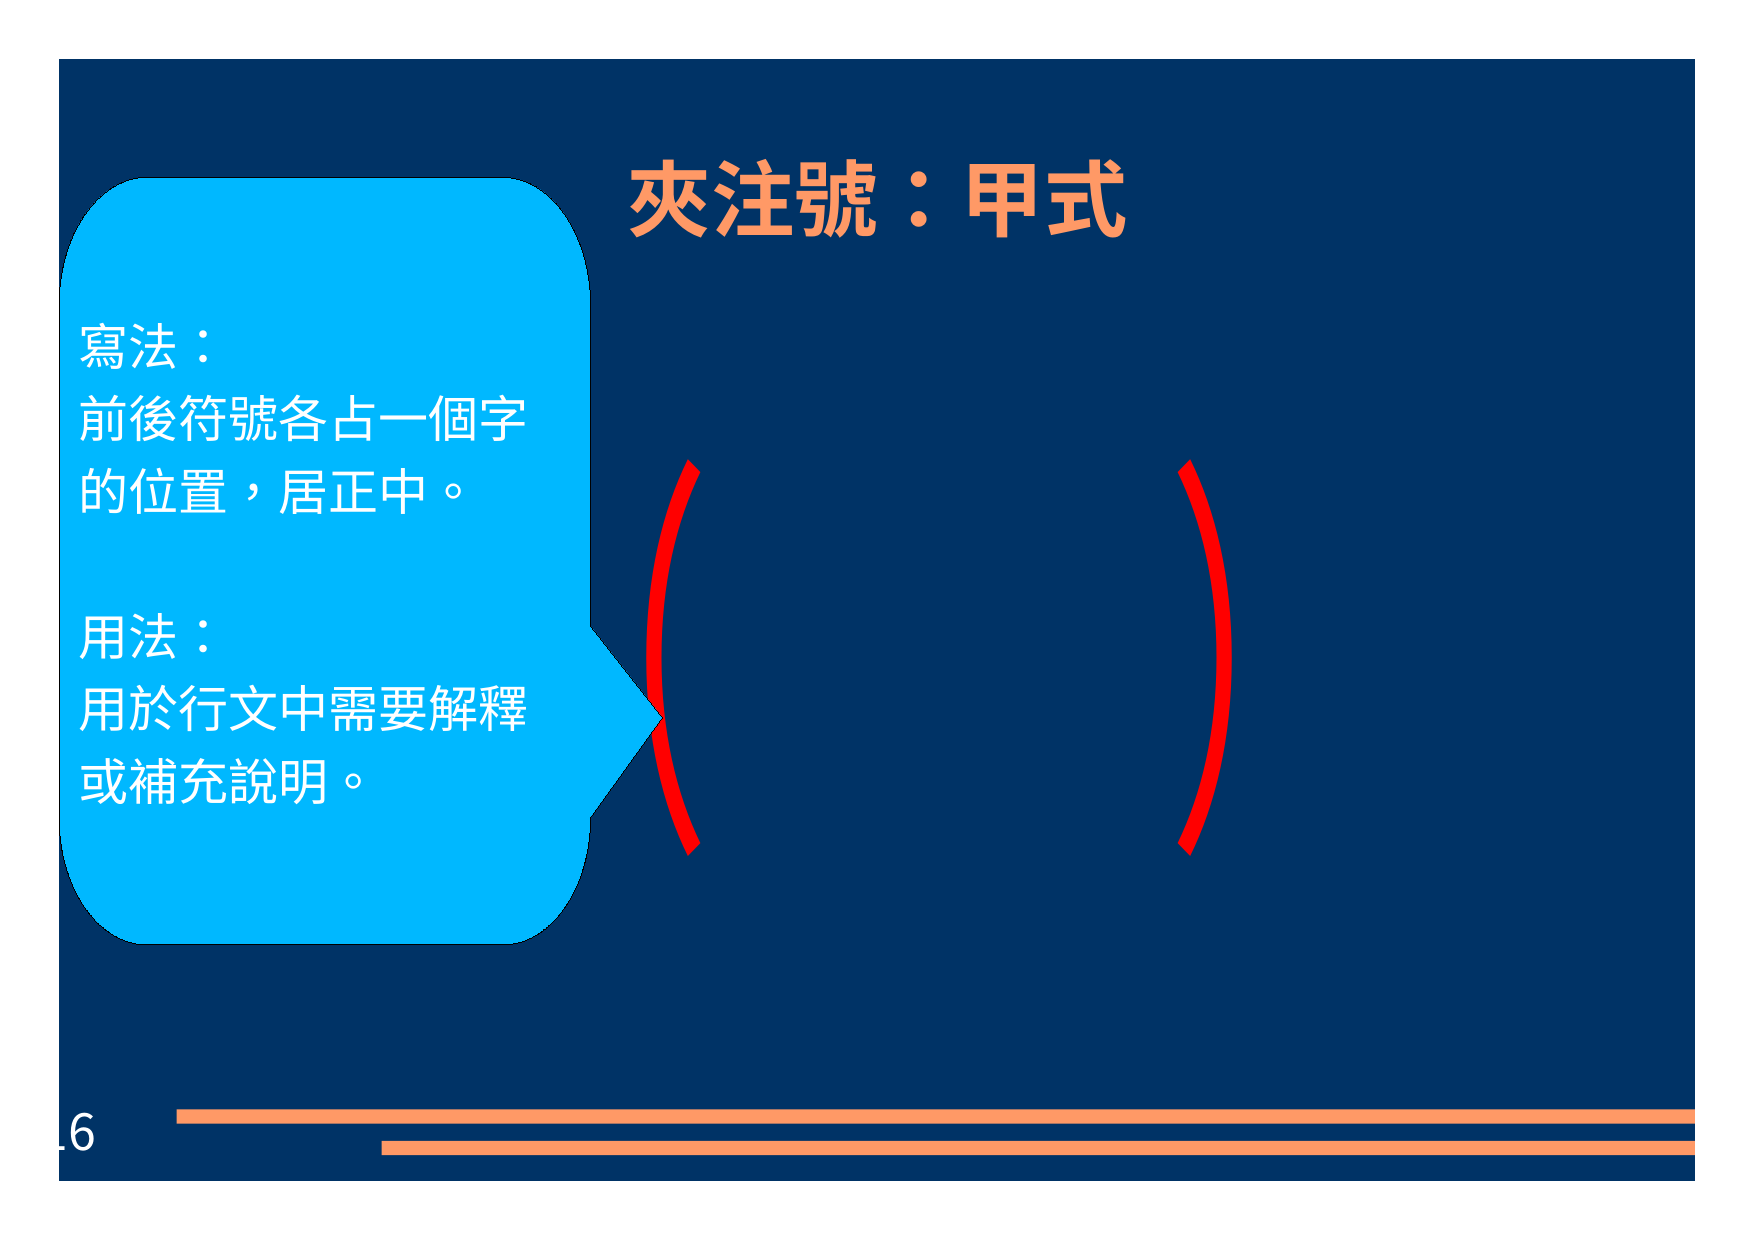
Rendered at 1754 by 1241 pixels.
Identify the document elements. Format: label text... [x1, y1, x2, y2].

text_box <編號> [116, 1092, 206, 1153]
picture [486, 413, 1754, 1016]
text_box 寫法： 前後符號各占一個字的位置，居正中。 用法： 用於行文中需要解釋或補充說明。 [59, 177, 663, 945]
title 夾注號：甲式 [179, 100, 1577, 289]
